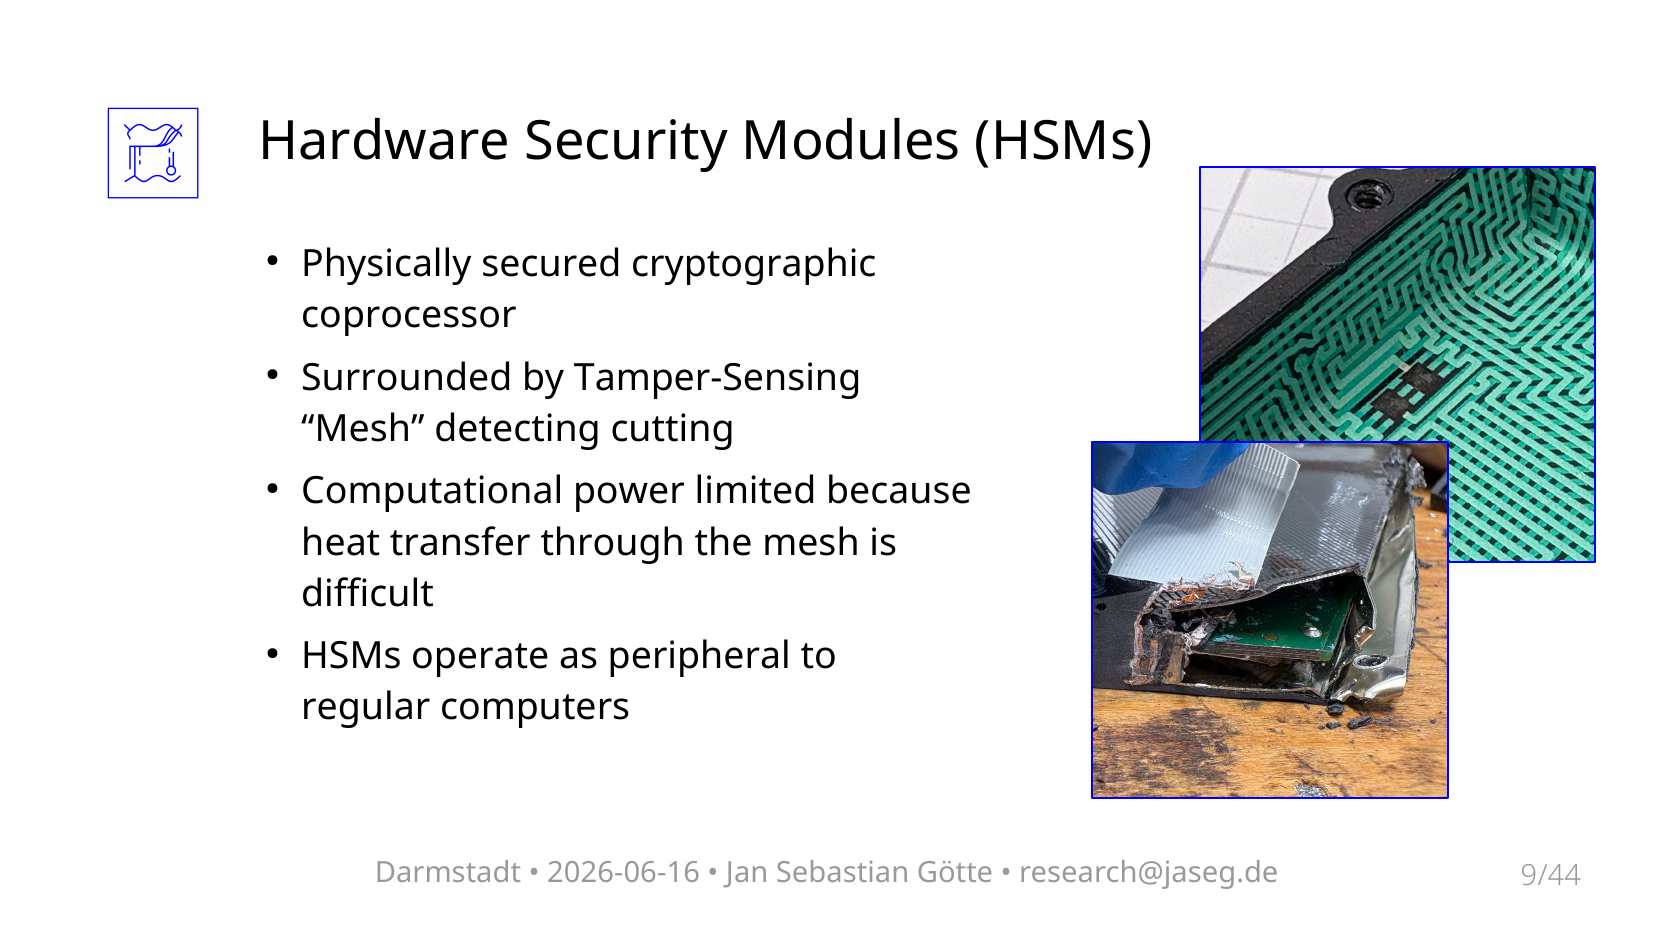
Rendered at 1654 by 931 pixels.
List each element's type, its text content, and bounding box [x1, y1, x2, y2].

text_box Hardware Security Modules (HSMs) [243, 93, 1543, 213]
picture [1201, 167, 1595, 562]
text_box Physically secured cryptographic coprocessor Surrounded by Tamper-Sensing “Mesh” detecting cutting Computational power limited because heat transfer through the mesh is difficult HSMs operate as peripheral to regular computers [265, 236, 975, 783]
picture [1092, 442, 1447, 798]
picture [99, 99, 207, 207]
